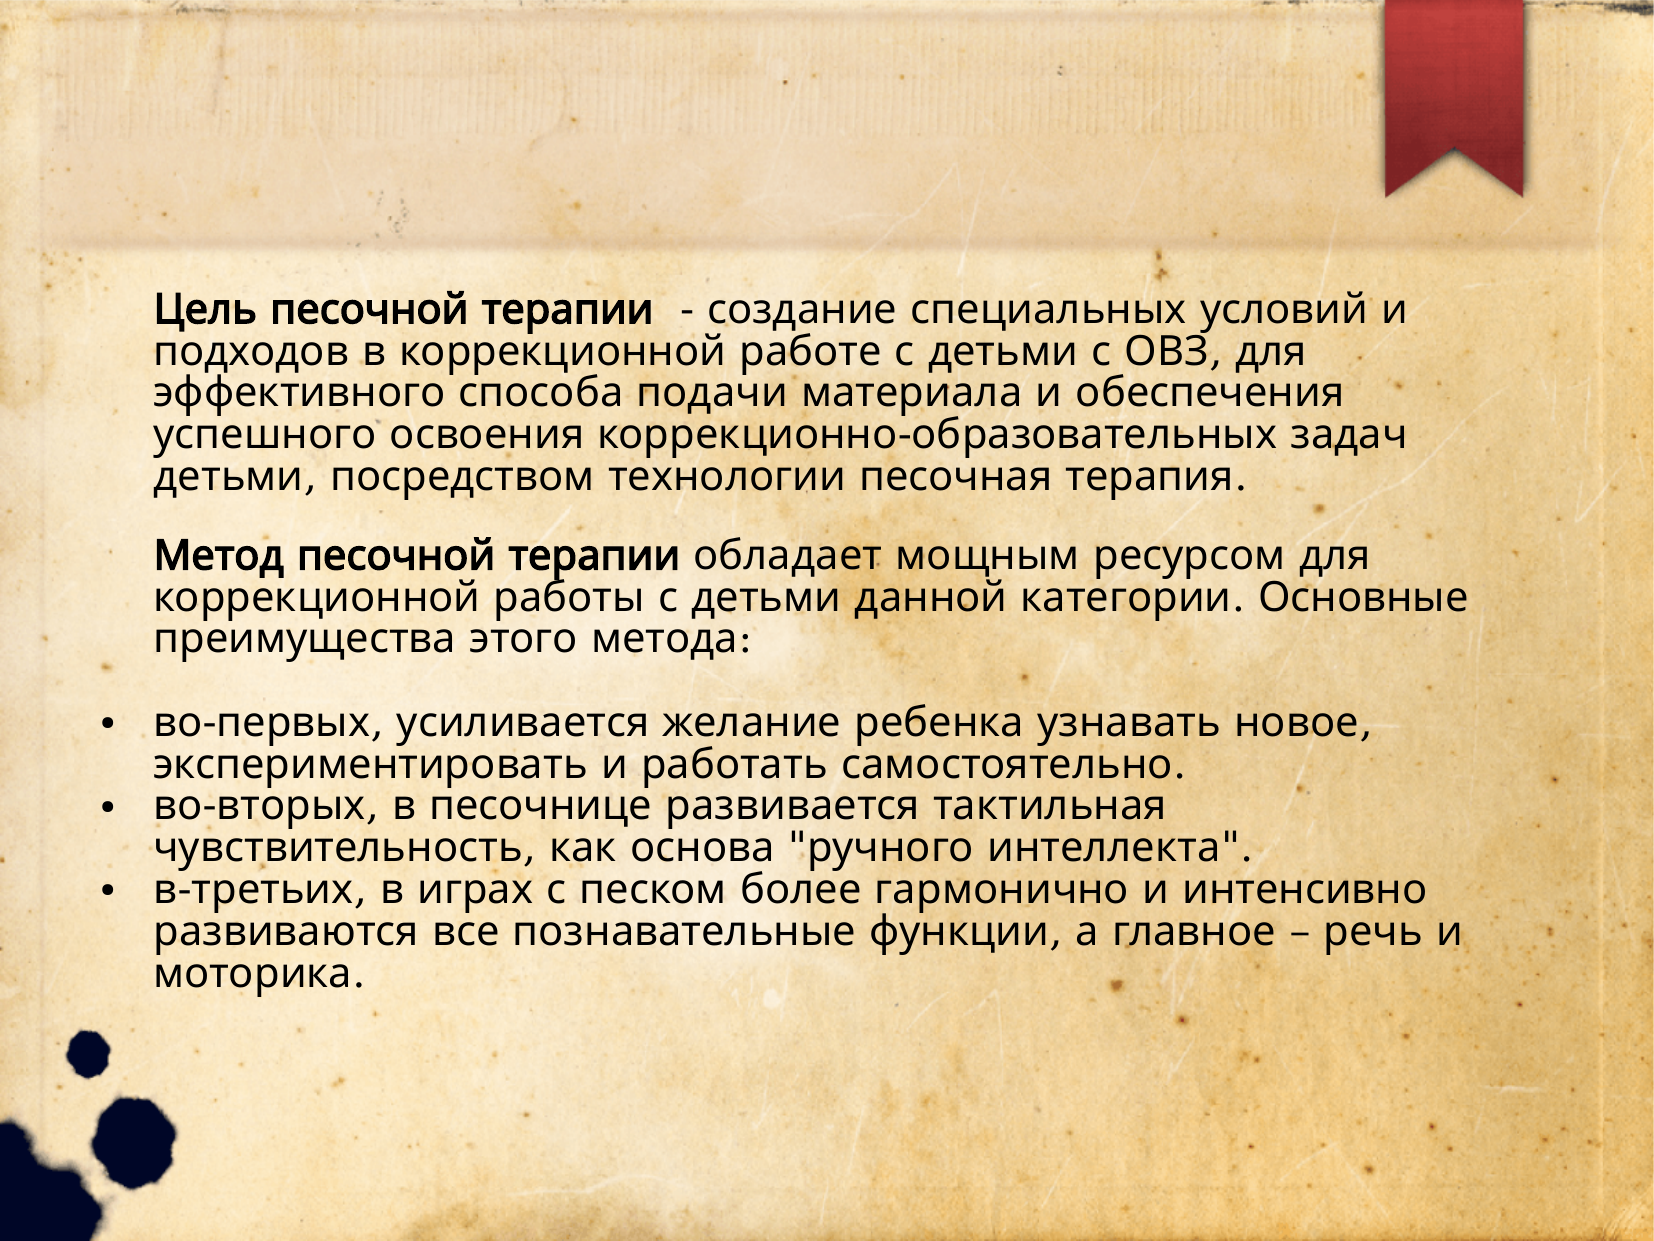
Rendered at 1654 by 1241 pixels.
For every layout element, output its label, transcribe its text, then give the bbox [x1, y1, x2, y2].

list Цель песочной терапии - создание специальных условий и подходов в коррекционной работе с детьми с ОВЗ, для эффективного способа подачи материала и обеспечения успешного освоения коррекционно-образовательных задач детьми, посредством технологии песочная терапия. Метод песочной терапии обладает мощным ресурсом для коррекционной работы с детьми данной категории. Основные преимущества этого метода: во-первых, усиливается желание ребенка узнавать новое, экспериментировать и работать самостоятельно. во-вторых, в песочнице развивается тактильная чувствительность, как основа "ручного интеллекта". в-третьих, в играх с песком более гармонично и интенсивно развиваются все познавательные функции, а главное – речь и моторика. [82, 290, 1538, 1010]
picture [0, 0, 1654, 1241]
